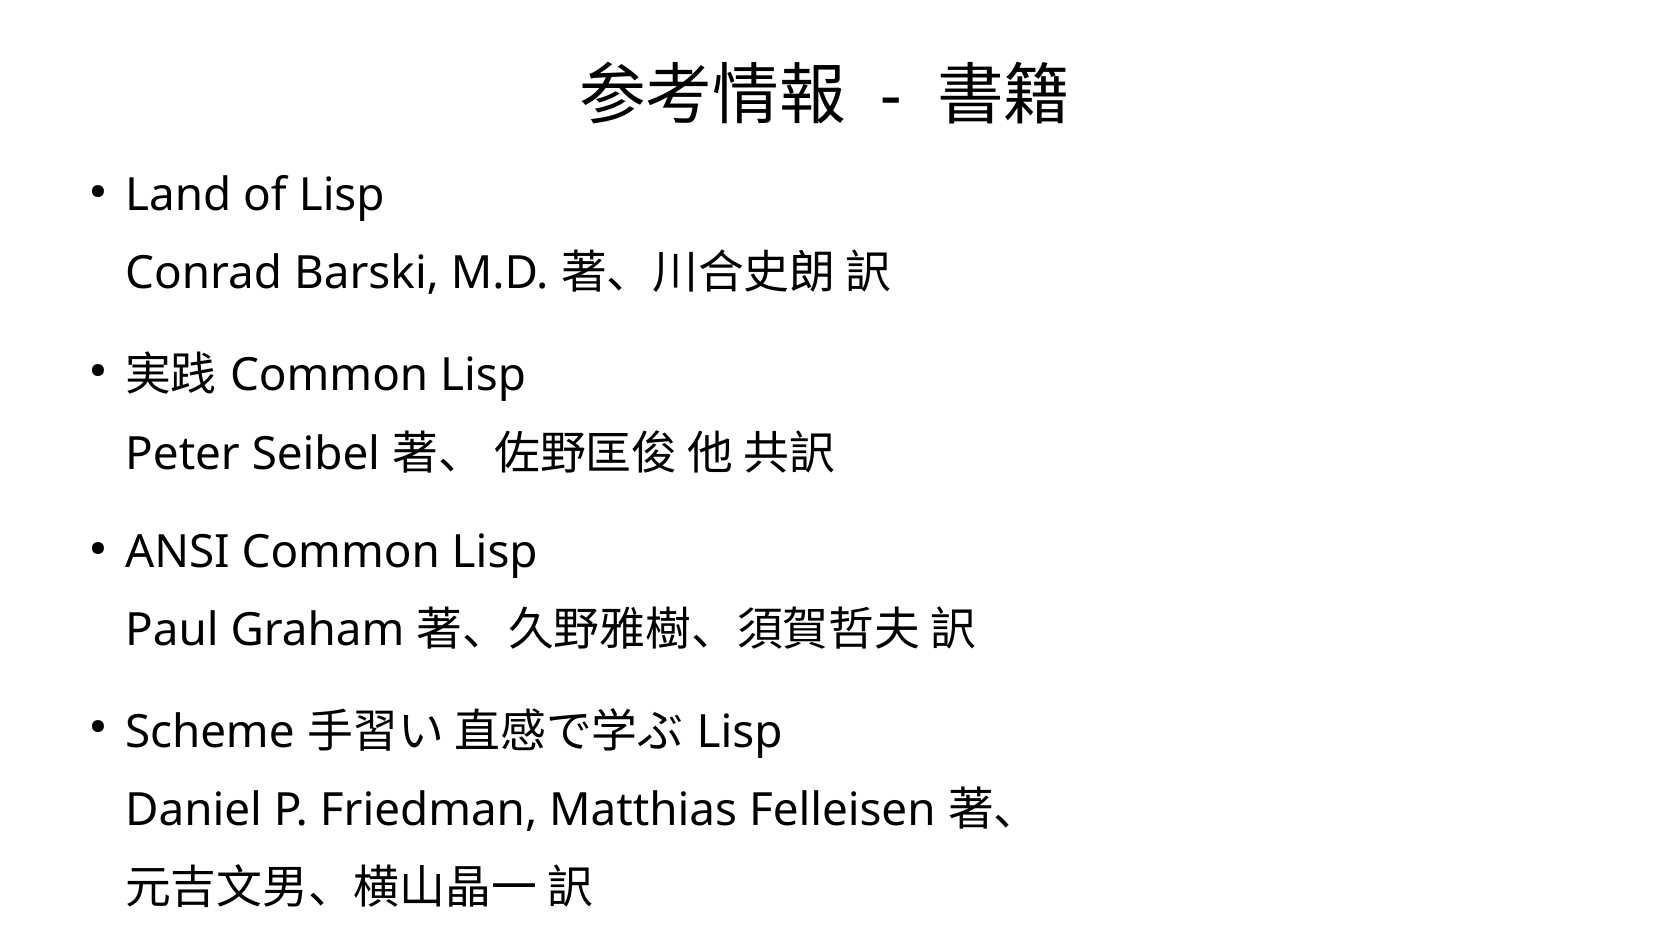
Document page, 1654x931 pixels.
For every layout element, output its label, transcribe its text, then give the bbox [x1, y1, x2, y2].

text_box 参考情報 - 書籍 Land of Lisp Conrad Barski, M.D.著、川合史朗 訳 実践Common Lisp Peter Seibel著、 佐野匡俊 他 共訳 ANSI Common Lisp Paul Graham著、久野雅樹、須賀哲夫 訳 Scheme手習い 直感で学ぶLisp Daniel P. Friedman, Matthias Felleisen著、 元吉文男、横山晶一 訳 ほとんど絶版なのでオンラインで入手しましょう。 [75, 33, 1576, 891]
